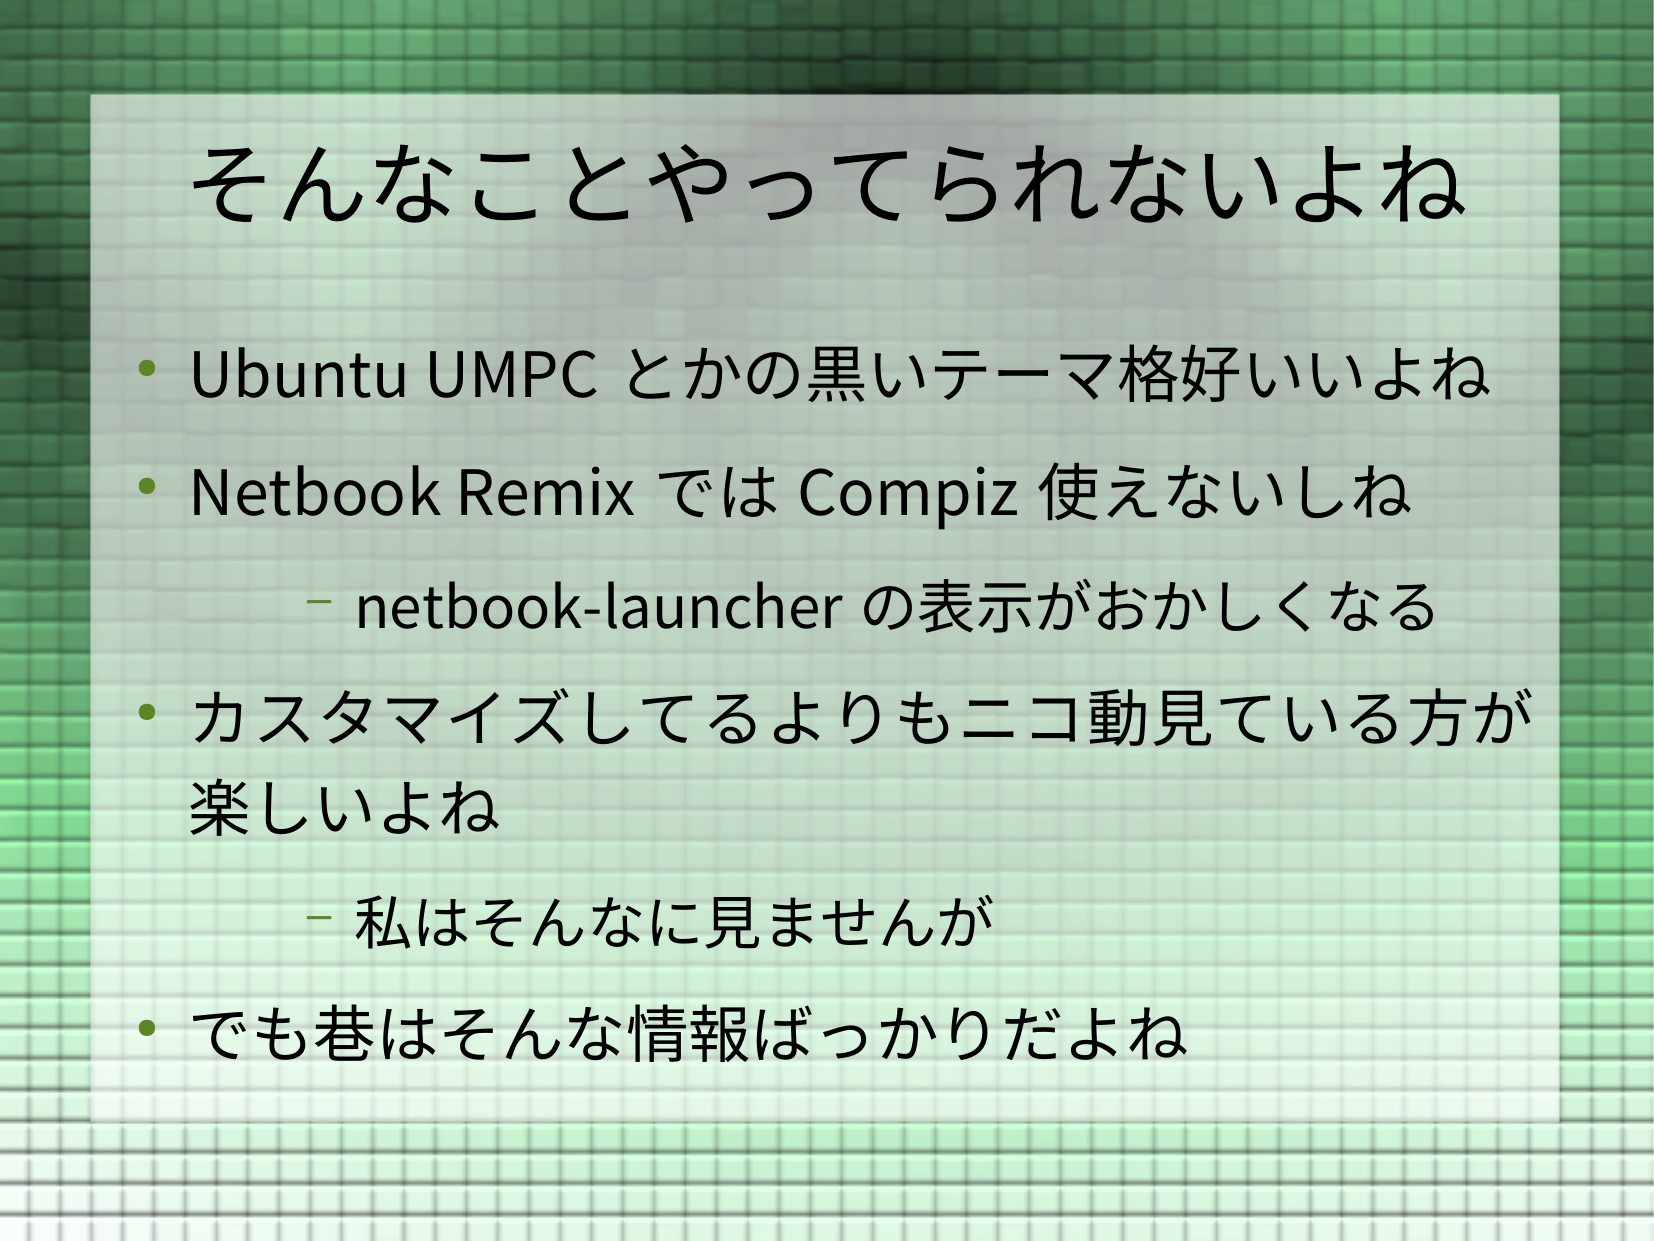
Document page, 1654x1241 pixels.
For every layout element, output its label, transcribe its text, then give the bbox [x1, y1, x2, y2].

picture [0, 0, 1654, 1241]
title そんなことやってられないよね [88, 90, 1565, 266]
list Ubuntu UMPCとかの黒いテーマ格好いいよね Netbook RemixではCompiz使えないしね netbook-launcherの表示がおかしくなる カスタマイズしてるよりもニコ動見ている方が楽しいよね 私はそんなに見ませんが でも巷はそんな情報ばっかりだよね [118, 324, 1536, 1093]
